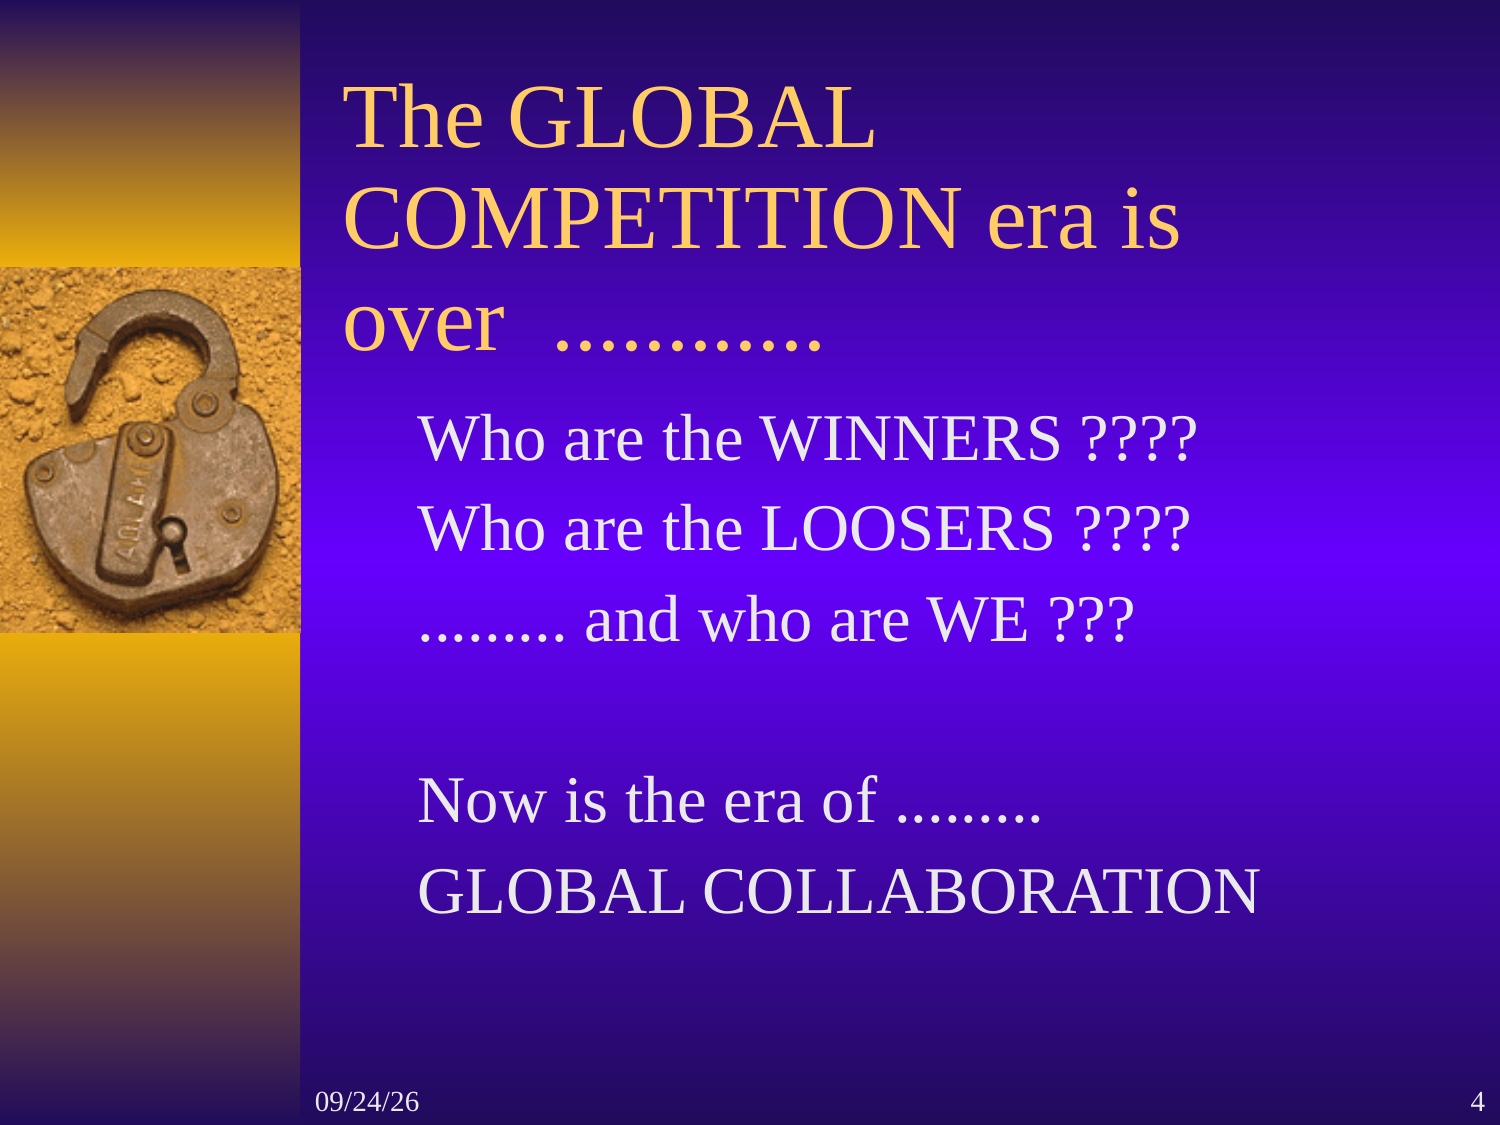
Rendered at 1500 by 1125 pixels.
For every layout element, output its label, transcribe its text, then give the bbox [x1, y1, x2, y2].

title The GLOBAL COMPETITION era is over ............ [342, 51, 1480, 384]
picture [0, 267, 301, 633]
subtitle Who are the WINNERS ???? Who are the LOOSERS ???? ......... and who are WE ??? Now is the era of ......... GLOBAL COLLABORATION [417, 400, 1406, 929]
